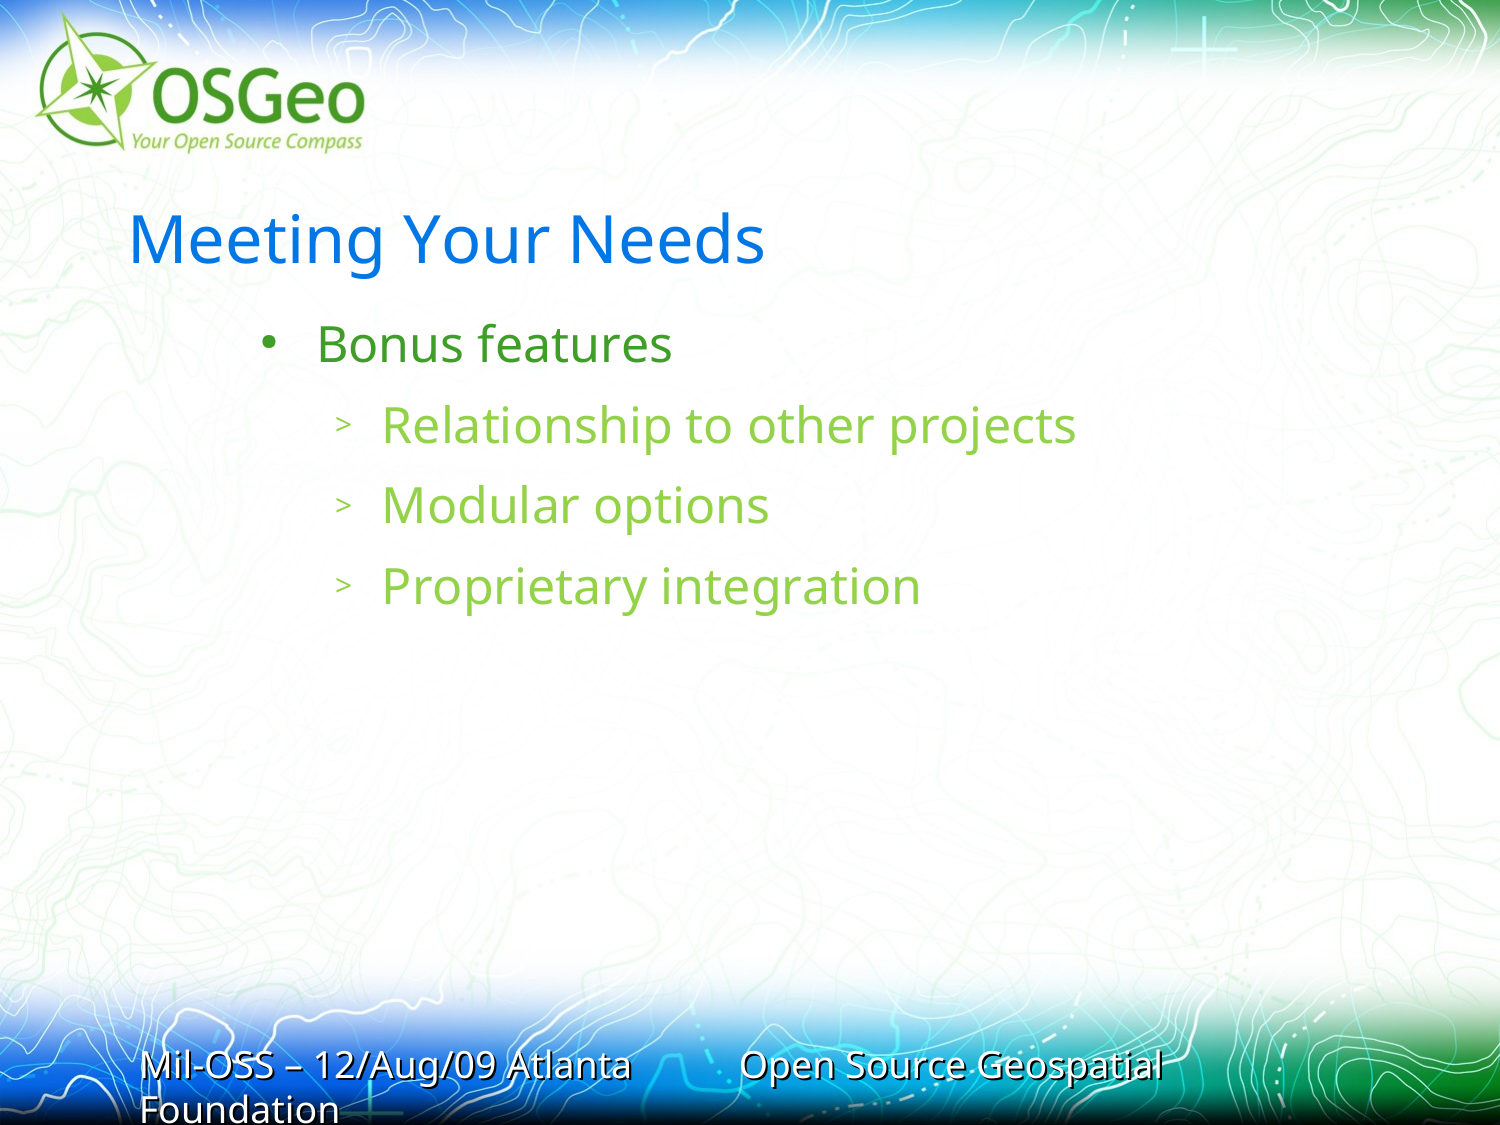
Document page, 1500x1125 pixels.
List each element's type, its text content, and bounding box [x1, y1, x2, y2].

picture [301, 1107, 311, 1121]
picture [234, 1107, 244, 1121]
picture [165, 1107, 175, 1121]
picture [325, 1107, 336, 1125]
title Meeting Your Needs [112, 179, 1388, 296]
list Bonus features Relationship to other projects Modular options Proprietary integration [245, 301, 1255, 1044]
picture [257, 1115, 265, 1121]
picture [0, 0, 1500, 1125]
picture [212, 1107, 223, 1125]
